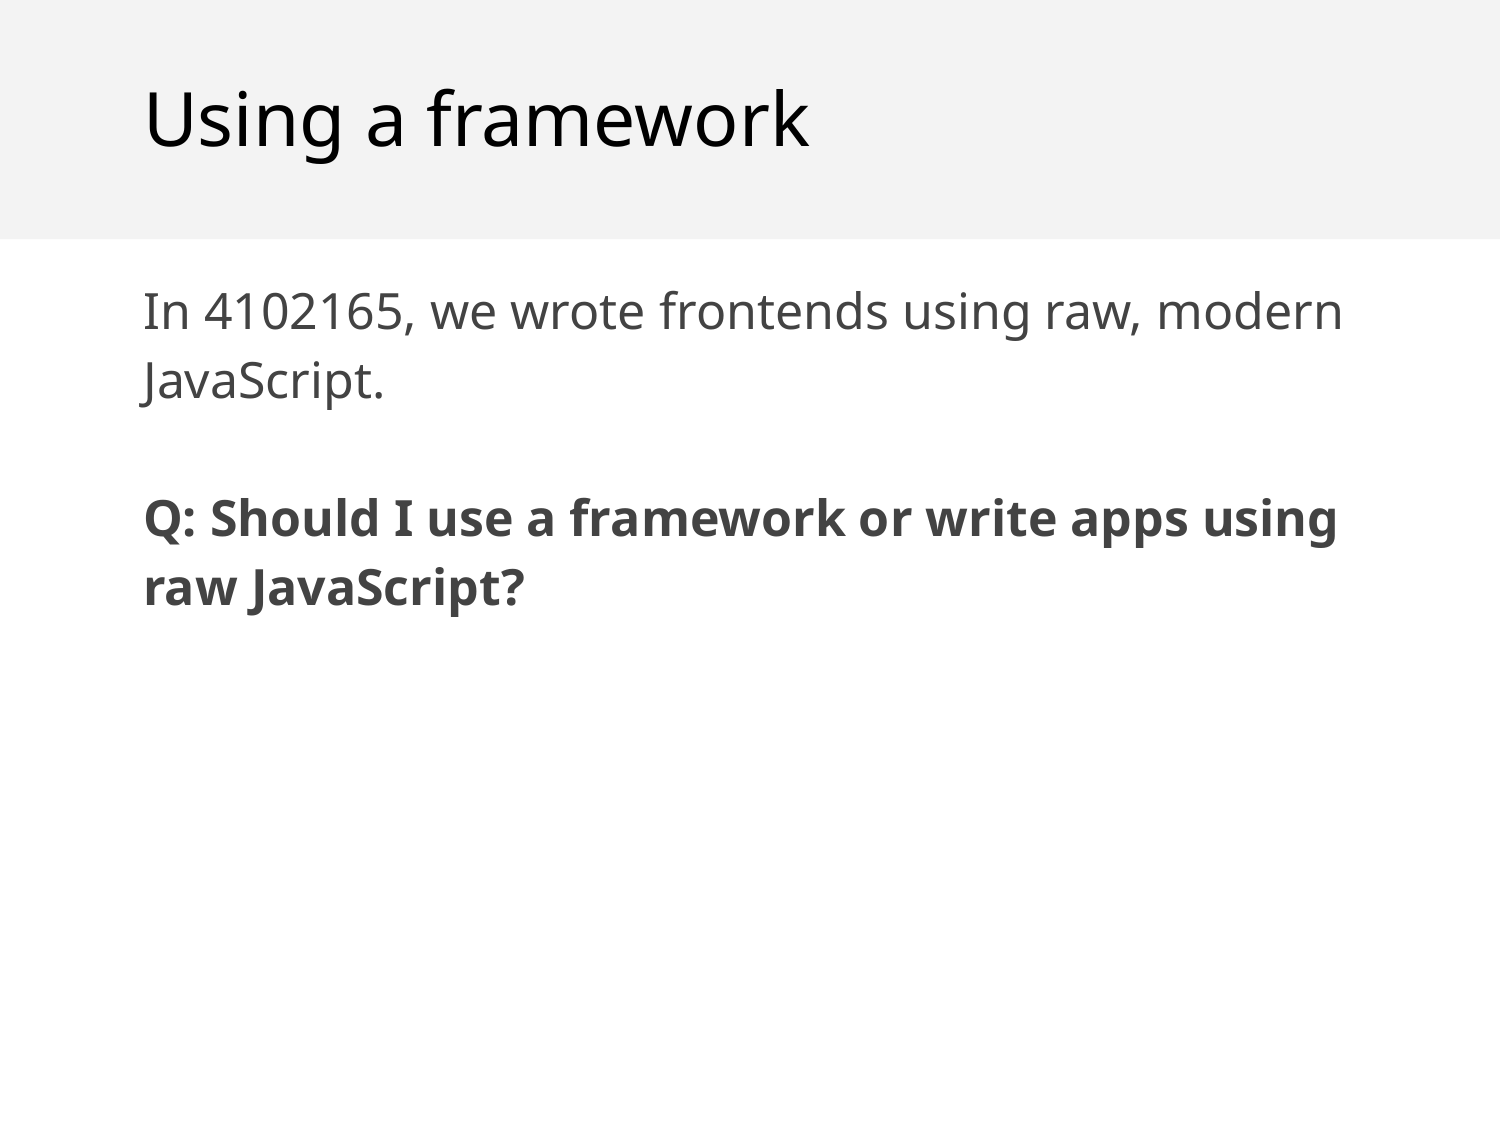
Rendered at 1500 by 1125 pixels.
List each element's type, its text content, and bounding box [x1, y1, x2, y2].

title Using a framework [128, 56, 1372, 183]
list In 4102165, we wrote frontends using raw, modern JavaScript. Q: Should I use a framework or write apps using raw JavaScript? [128, 255, 1372, 1004]
